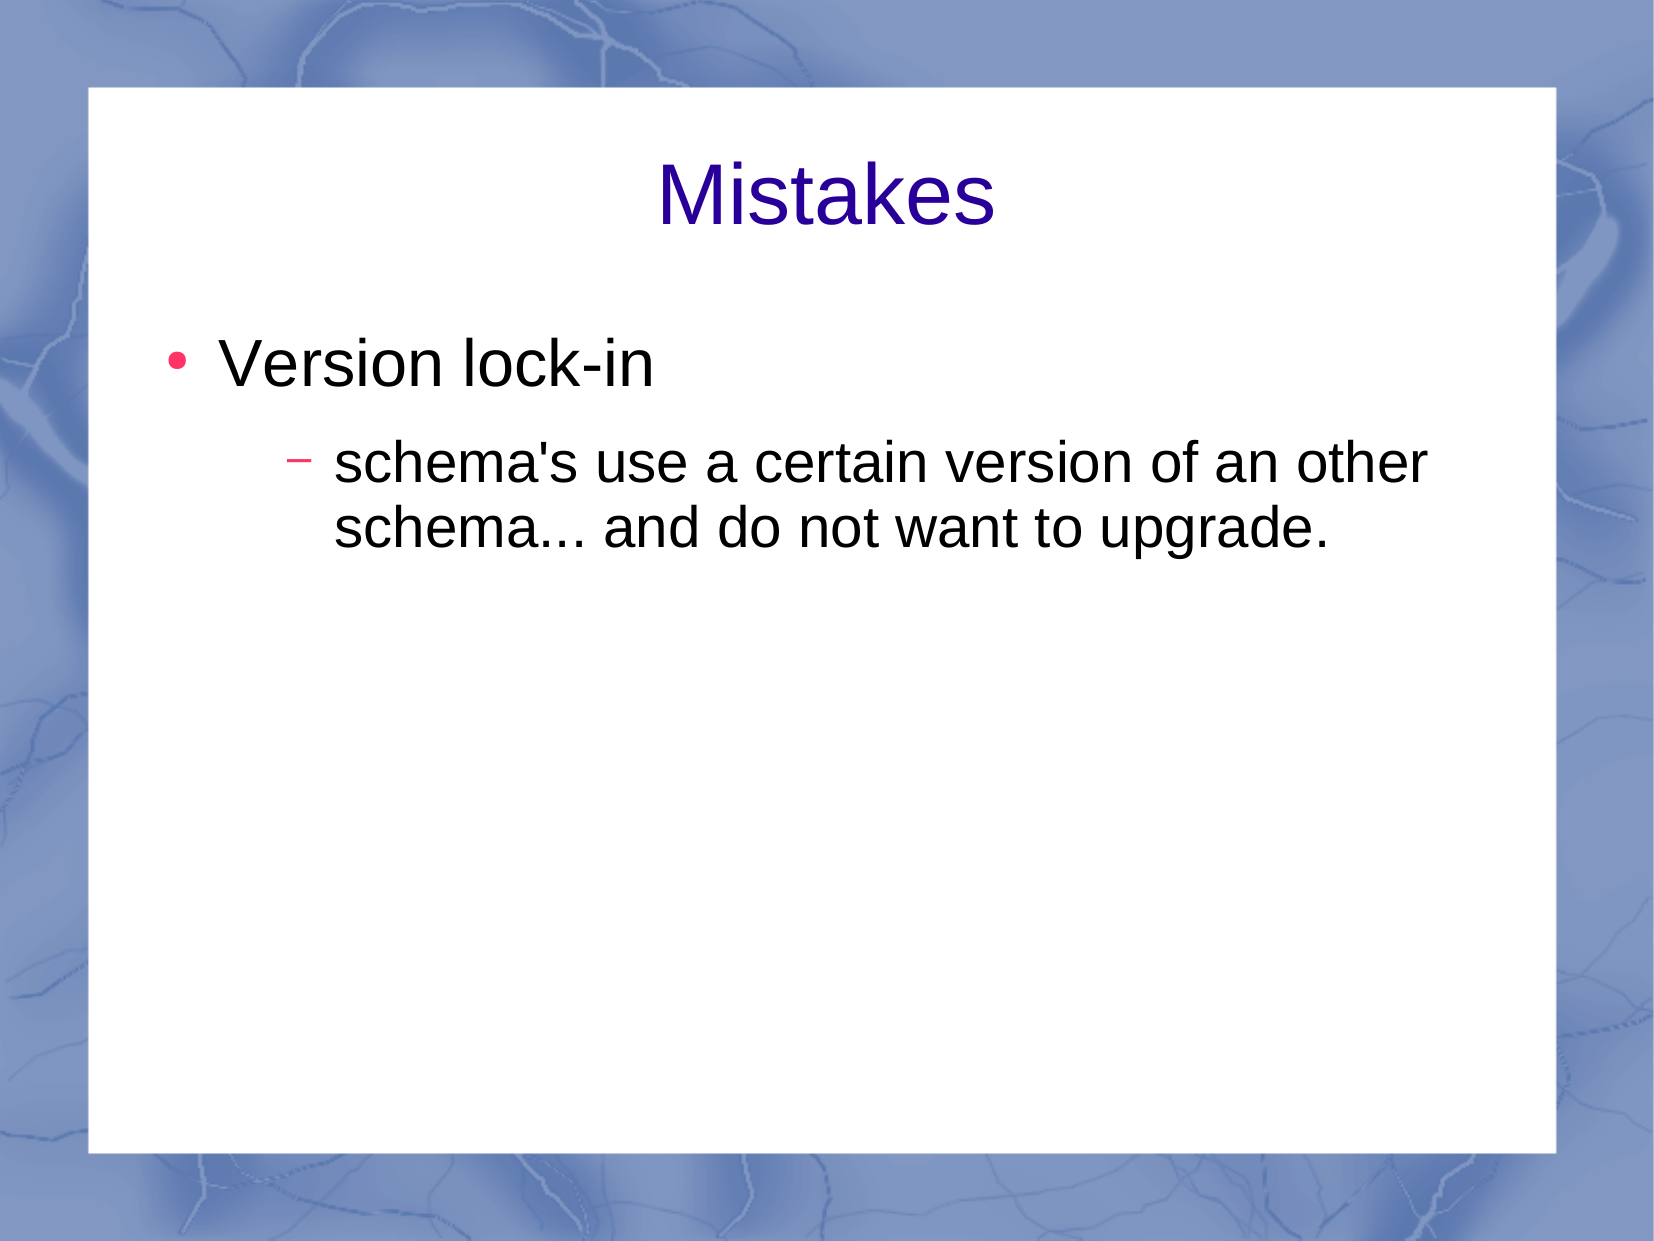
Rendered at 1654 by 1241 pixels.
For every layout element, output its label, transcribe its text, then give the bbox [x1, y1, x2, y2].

picture [0, 0, 1654, 1241]
title Mistakes [118, 90, 1536, 298]
list Version lock-in schema's use a certain version of an other schema... and do not want to upgrade. [147, 325, 1506, 1145]
